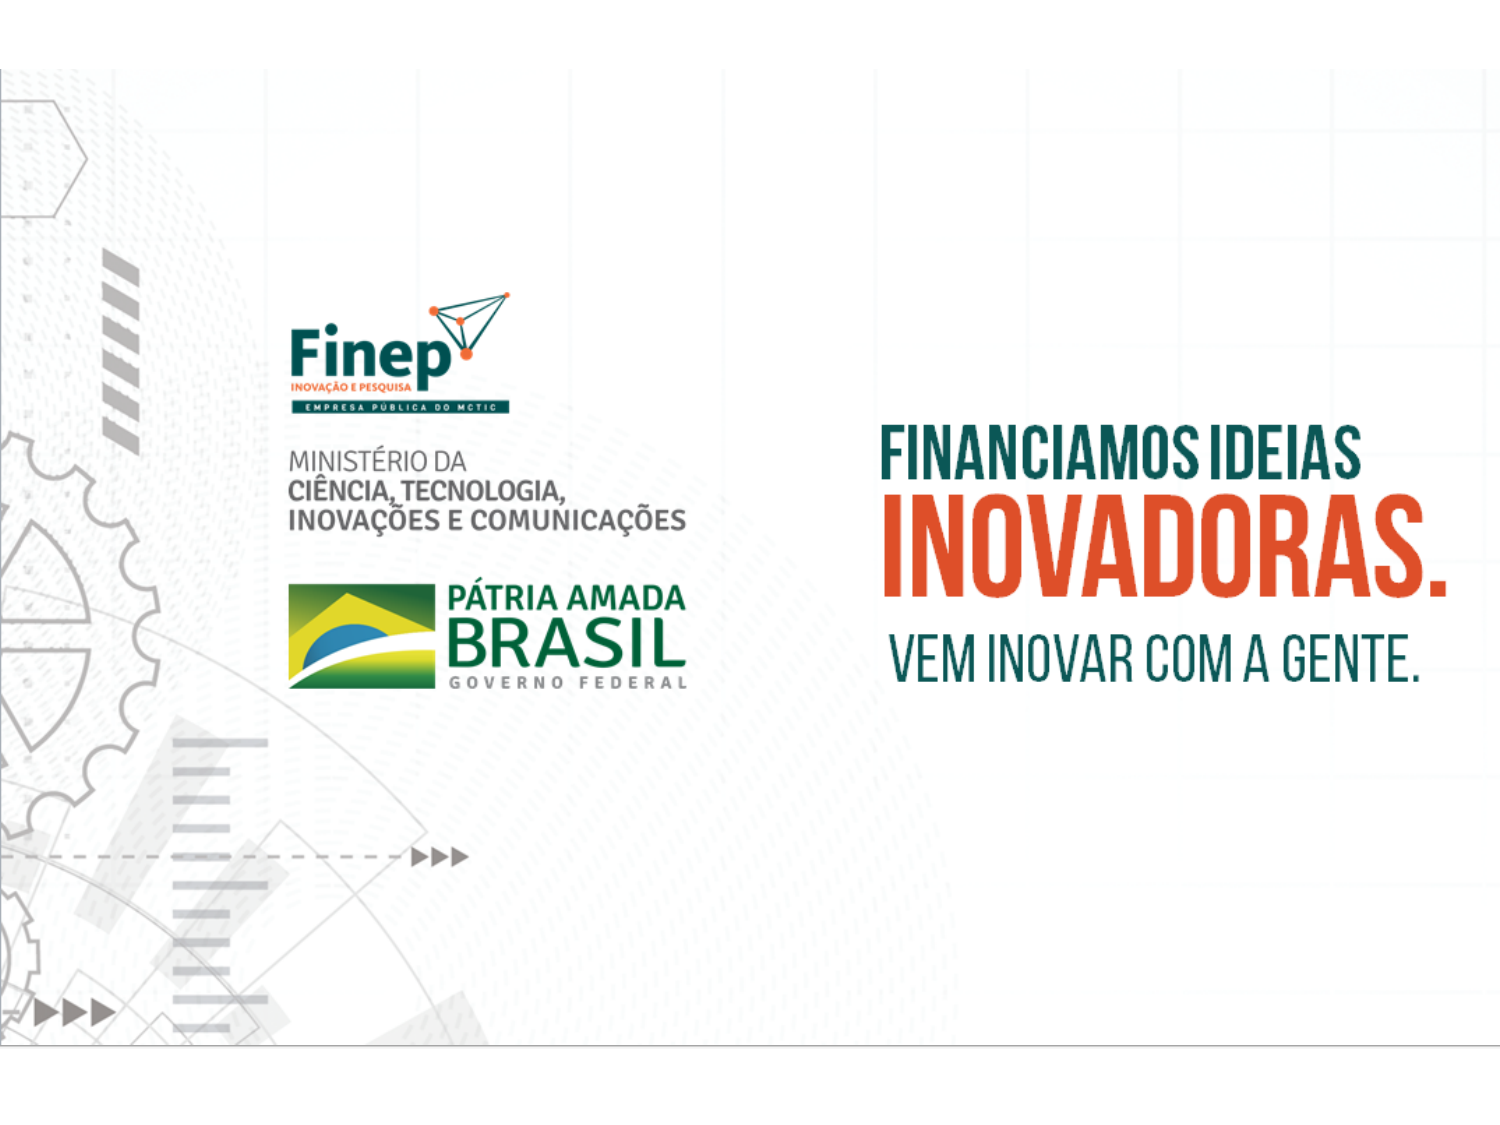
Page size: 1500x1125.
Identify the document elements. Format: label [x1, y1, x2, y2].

picture [0, 69, 1500, 1045]
